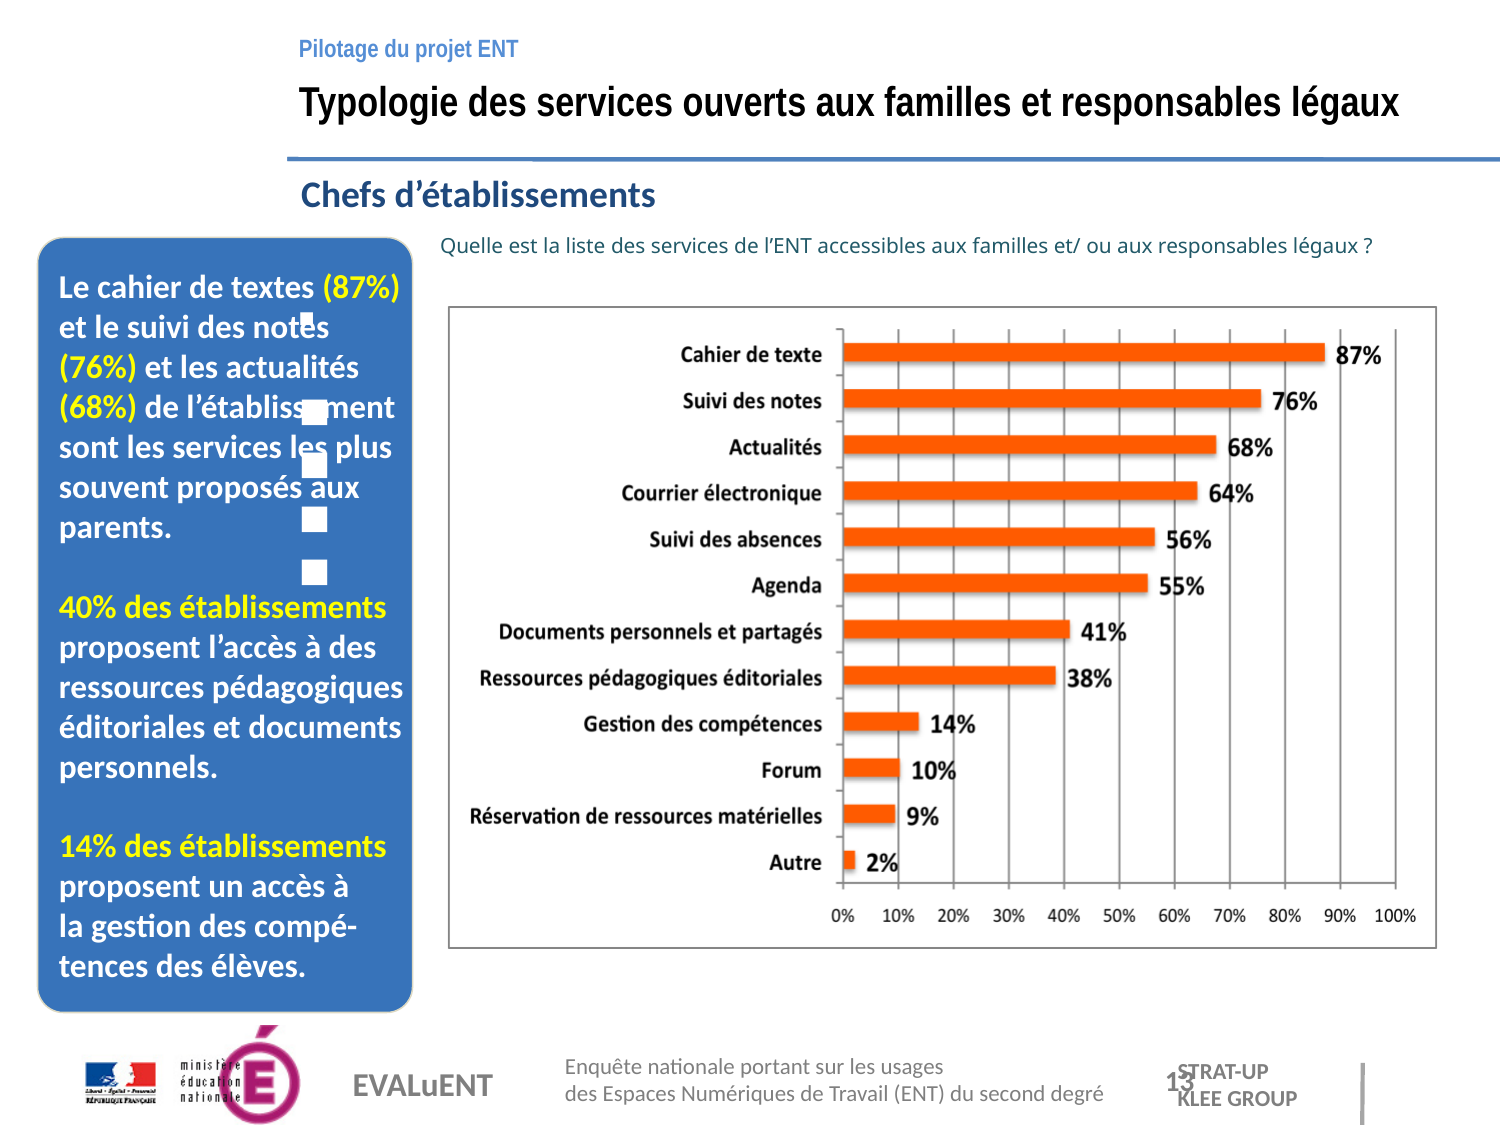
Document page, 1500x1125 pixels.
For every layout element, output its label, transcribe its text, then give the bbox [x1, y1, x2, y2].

text_box Le cahier de textes (87%) et le suivi des notes (76%) et les actualités (68%) de l’établissement sont les services les plus souvent proposés aux parents. 40% des établissements proposent l’accès à des ressources pédagogiques éditoriales et documents personnels. 14% des établissements proposent un accès à la gestion des compé- tences des élèves. [37, 237, 413, 1013]
text_box [1074, 1050, 1426, 1110]
picture [447, 305, 1438, 951]
text_box Chefs d’établissements [286, 162, 676, 224]
text_box Quelle est la liste des services de l’ENT accessibles aux familles et/ ou aux responsables légaux ? [425, 224, 1500, 294]
text_box Pilotage du projet ENT Typologie des services ouverts aux familles et responsables légaux [284, 25, 1455, 100]
